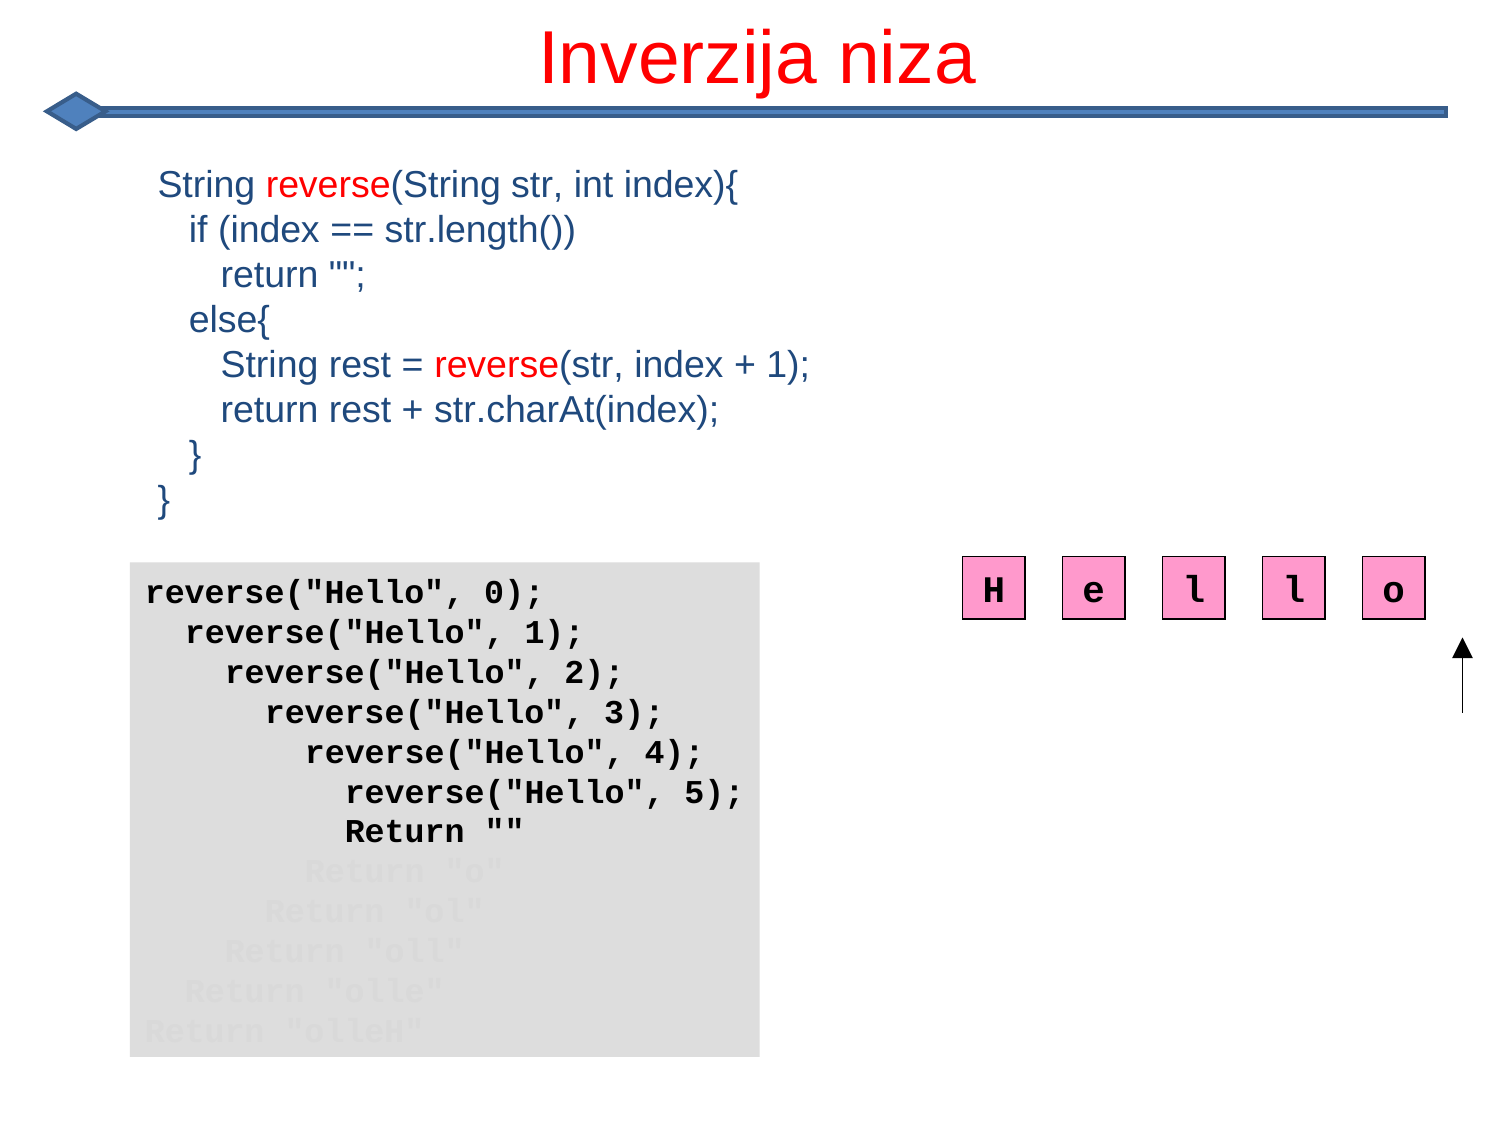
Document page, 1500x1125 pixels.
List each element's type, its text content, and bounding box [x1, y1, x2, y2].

text_box l [1162, 556, 1225, 620]
text_box String reverse(String str, int index){ if (index == str.length()) return ""; else{ String rest = reverse(str, index + 1); return rest + str.charAt(index); } } [142, 152, 826, 528]
text_box l [1262, 556, 1325, 620]
text_box reverse("Hello", 0); reverse("Hello", 1); reverse("Hello", 2); reverse("Hello", 3); reverse("Hello", 4); reverse("Hello", 5); Return "" Return "o" Return "ol" Return "oll" Return "olle" Return "olleH" [129, 562, 760, 1057]
title Inverzija niza [82, 0, 1433, 108]
text_box o [1362, 556, 1426, 620]
text_box e [1062, 556, 1126, 620]
text_box H [962, 556, 1025, 620]
